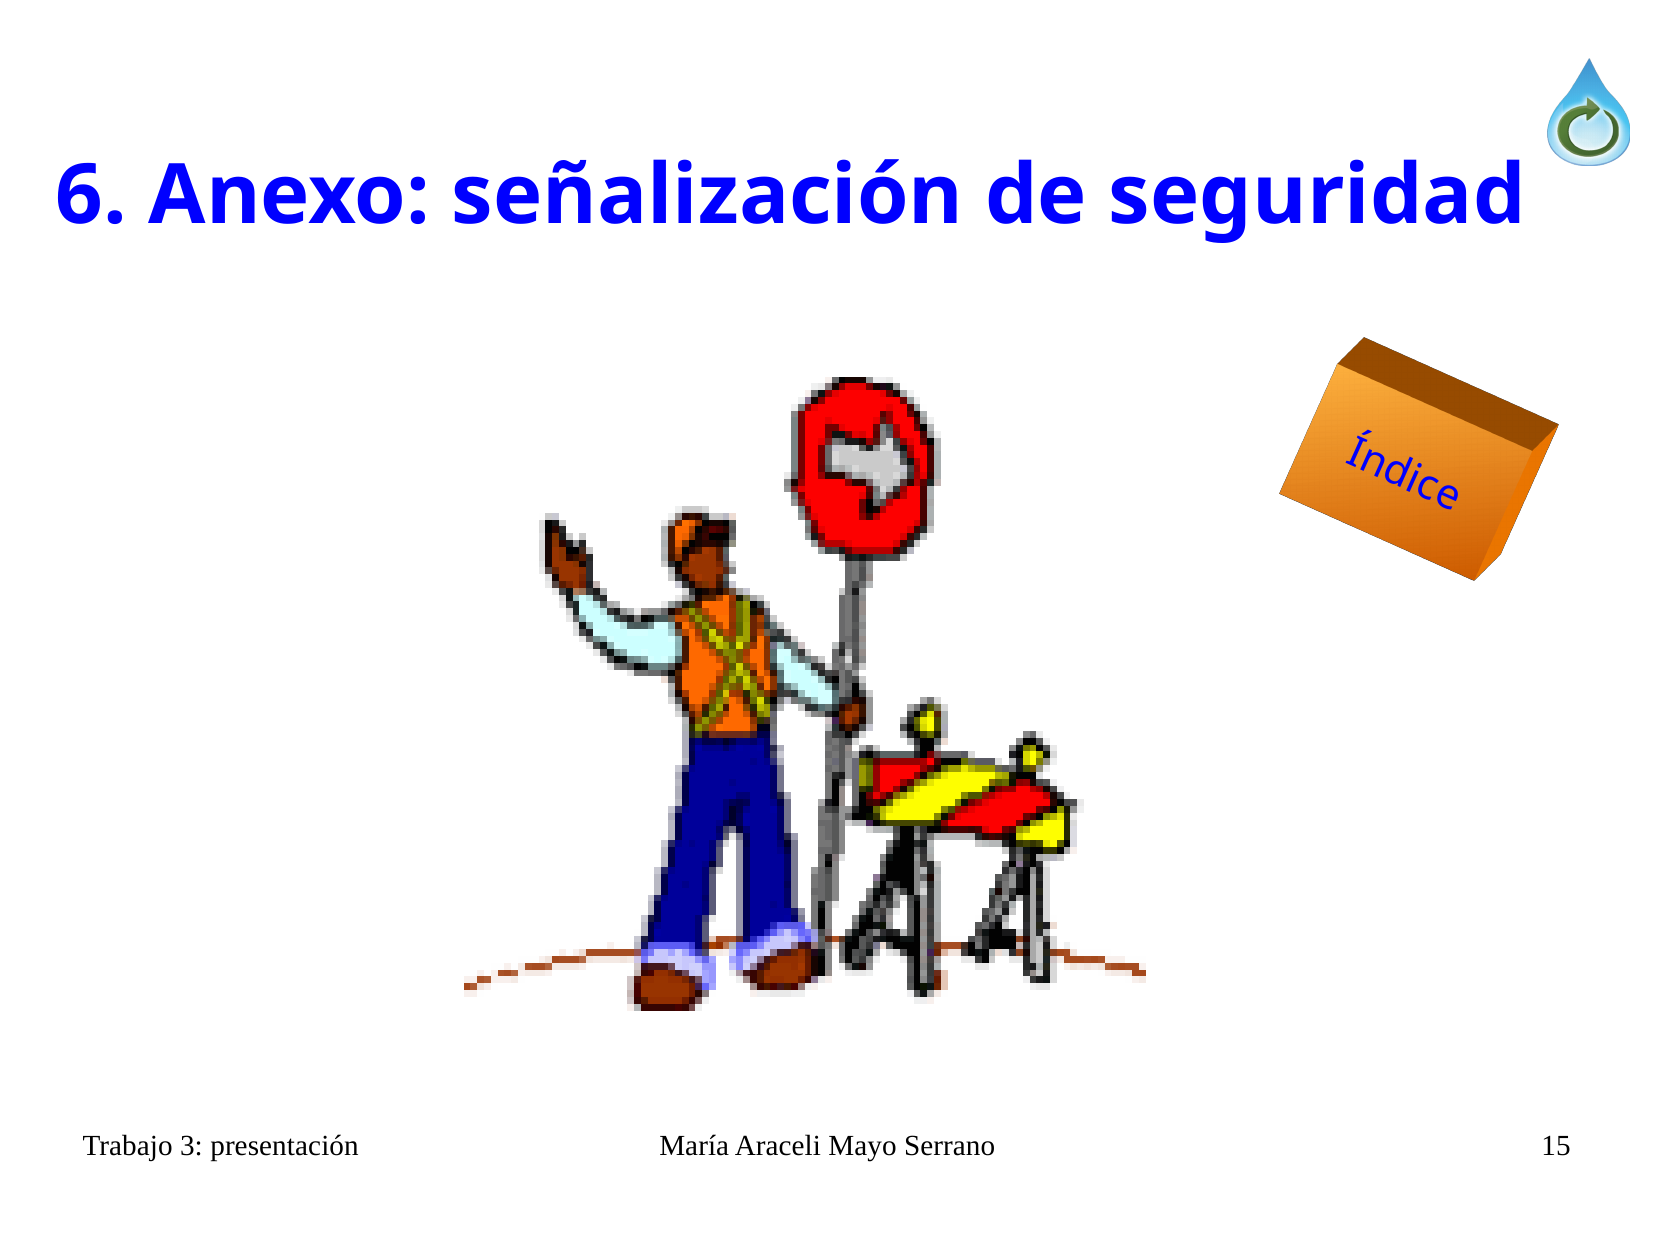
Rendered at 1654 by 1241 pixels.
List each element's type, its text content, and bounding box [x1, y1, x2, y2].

picture [1547, 58, 1630, 166]
picture [464, 377, 1146, 1011]
title 6. Anexo: señalización de seguridad [47, 88, 1536, 296]
